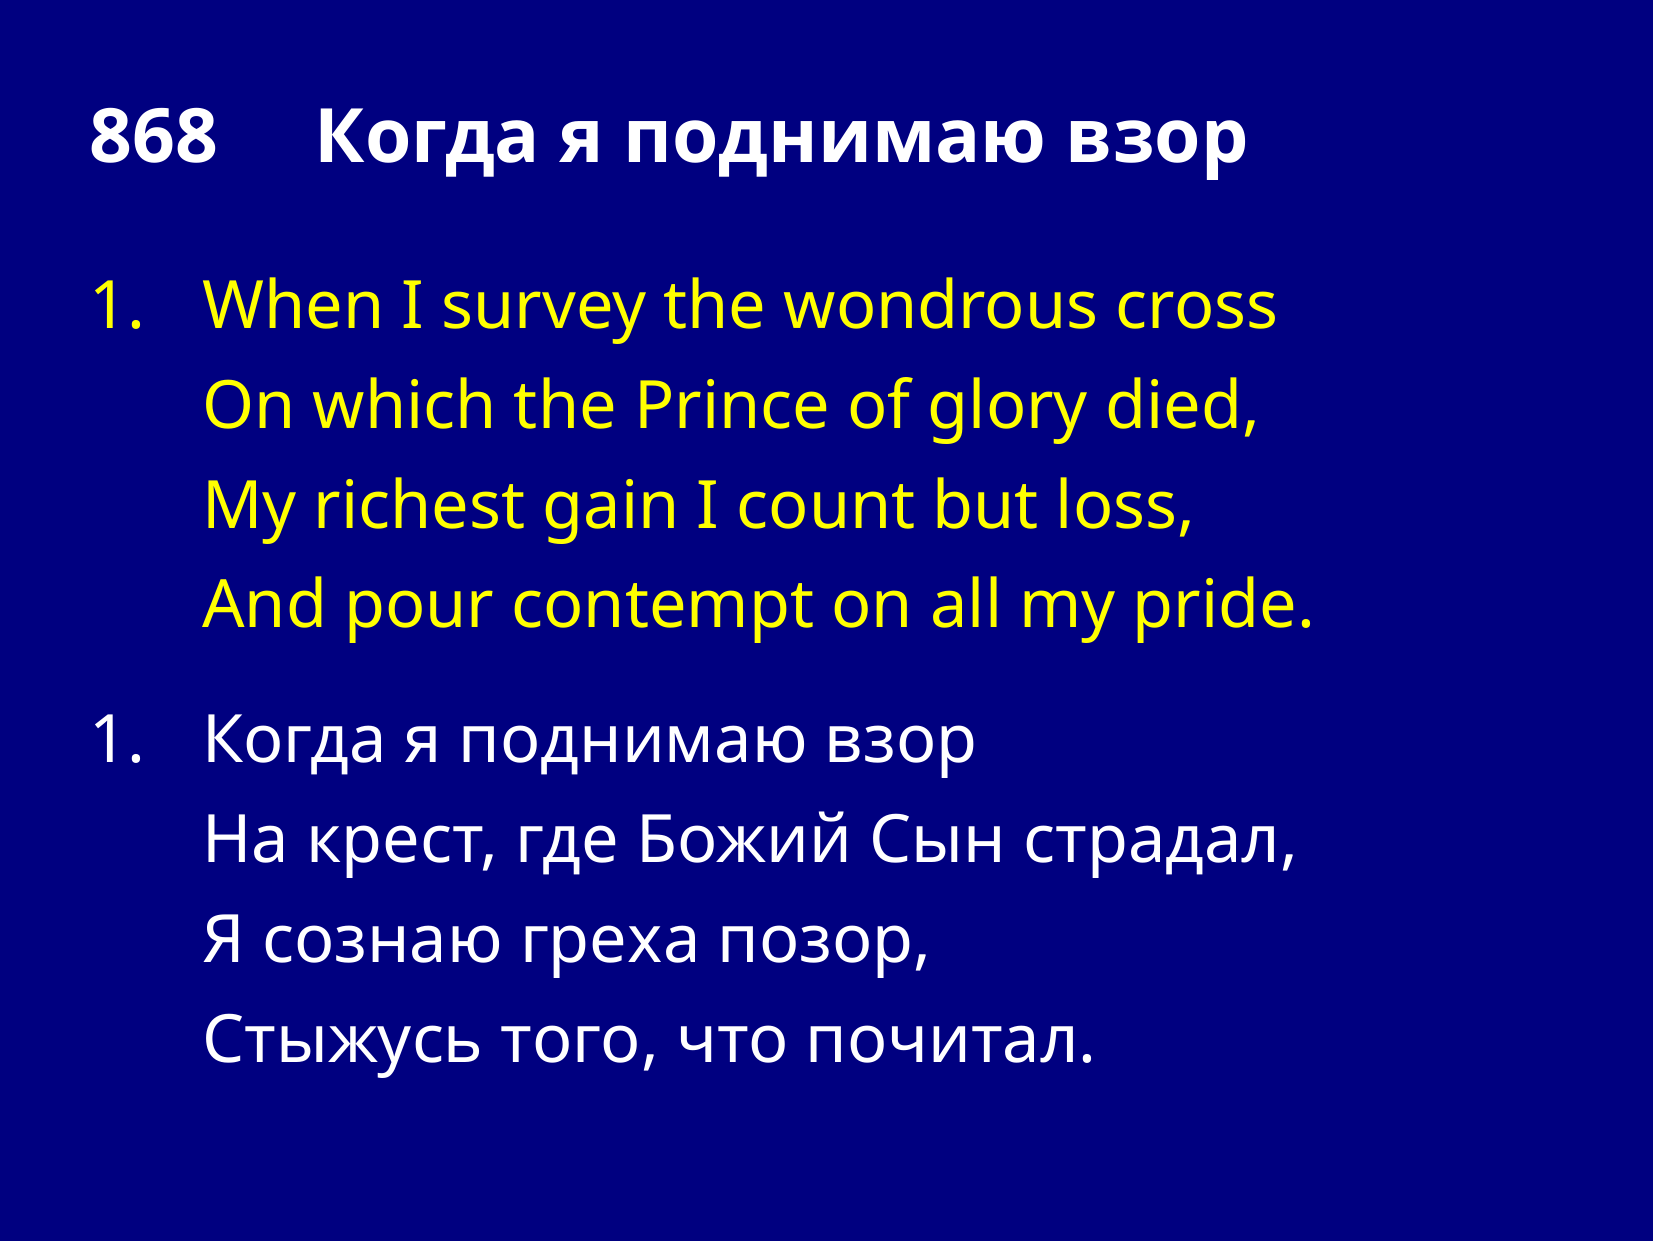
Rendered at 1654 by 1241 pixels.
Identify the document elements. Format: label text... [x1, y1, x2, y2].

text_box 868 Когда я поднимаю взор [75, 75, 1576, 188]
text_box 1. When I survey the wondrous cross On which the Prince of glory died, My richest gain I count but loss, And pour contempt on all my pride. [75, 188, 1576, 638]
text_box 1. Когда я поднимаю взор На крест, где Божий Сын страдал, Я сознаю греха позор, Стыжусь того, что почитал. [75, 675, 1576, 1163]
